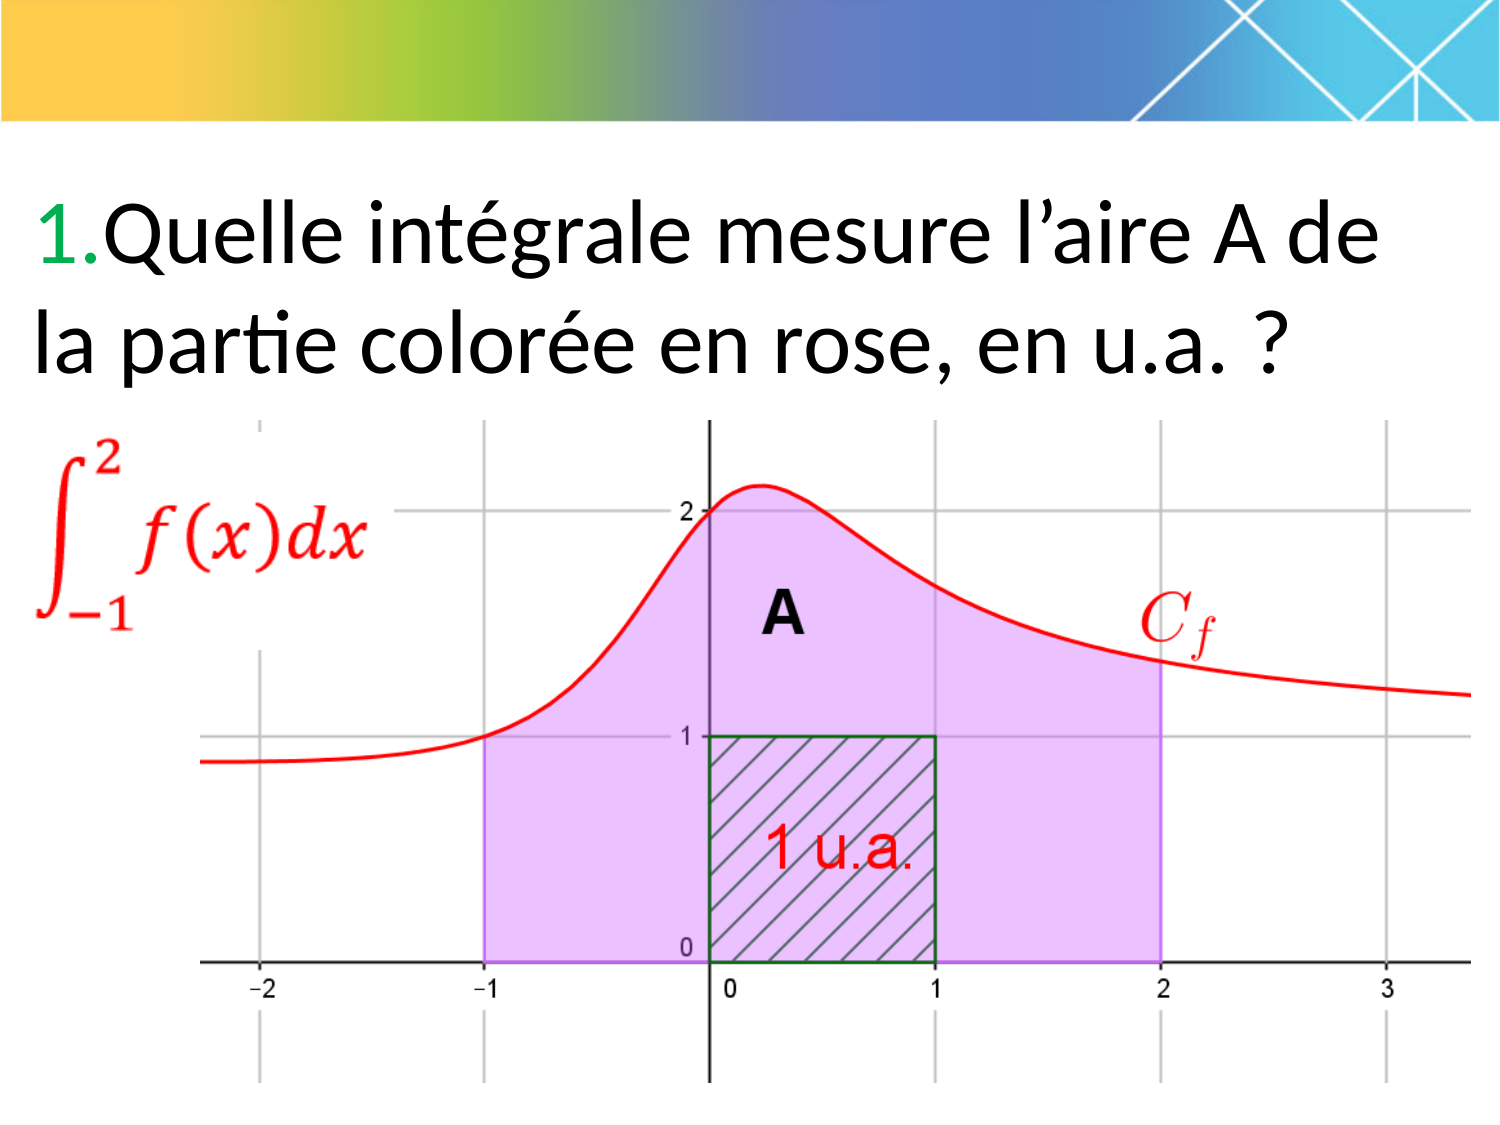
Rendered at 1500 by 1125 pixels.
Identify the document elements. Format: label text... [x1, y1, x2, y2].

title Quelle intégrale mesure l’aire A de la partie colorée en rose, en u.a. ? [17, 163, 1471, 305]
picture [11, 420, 1471, 1083]
